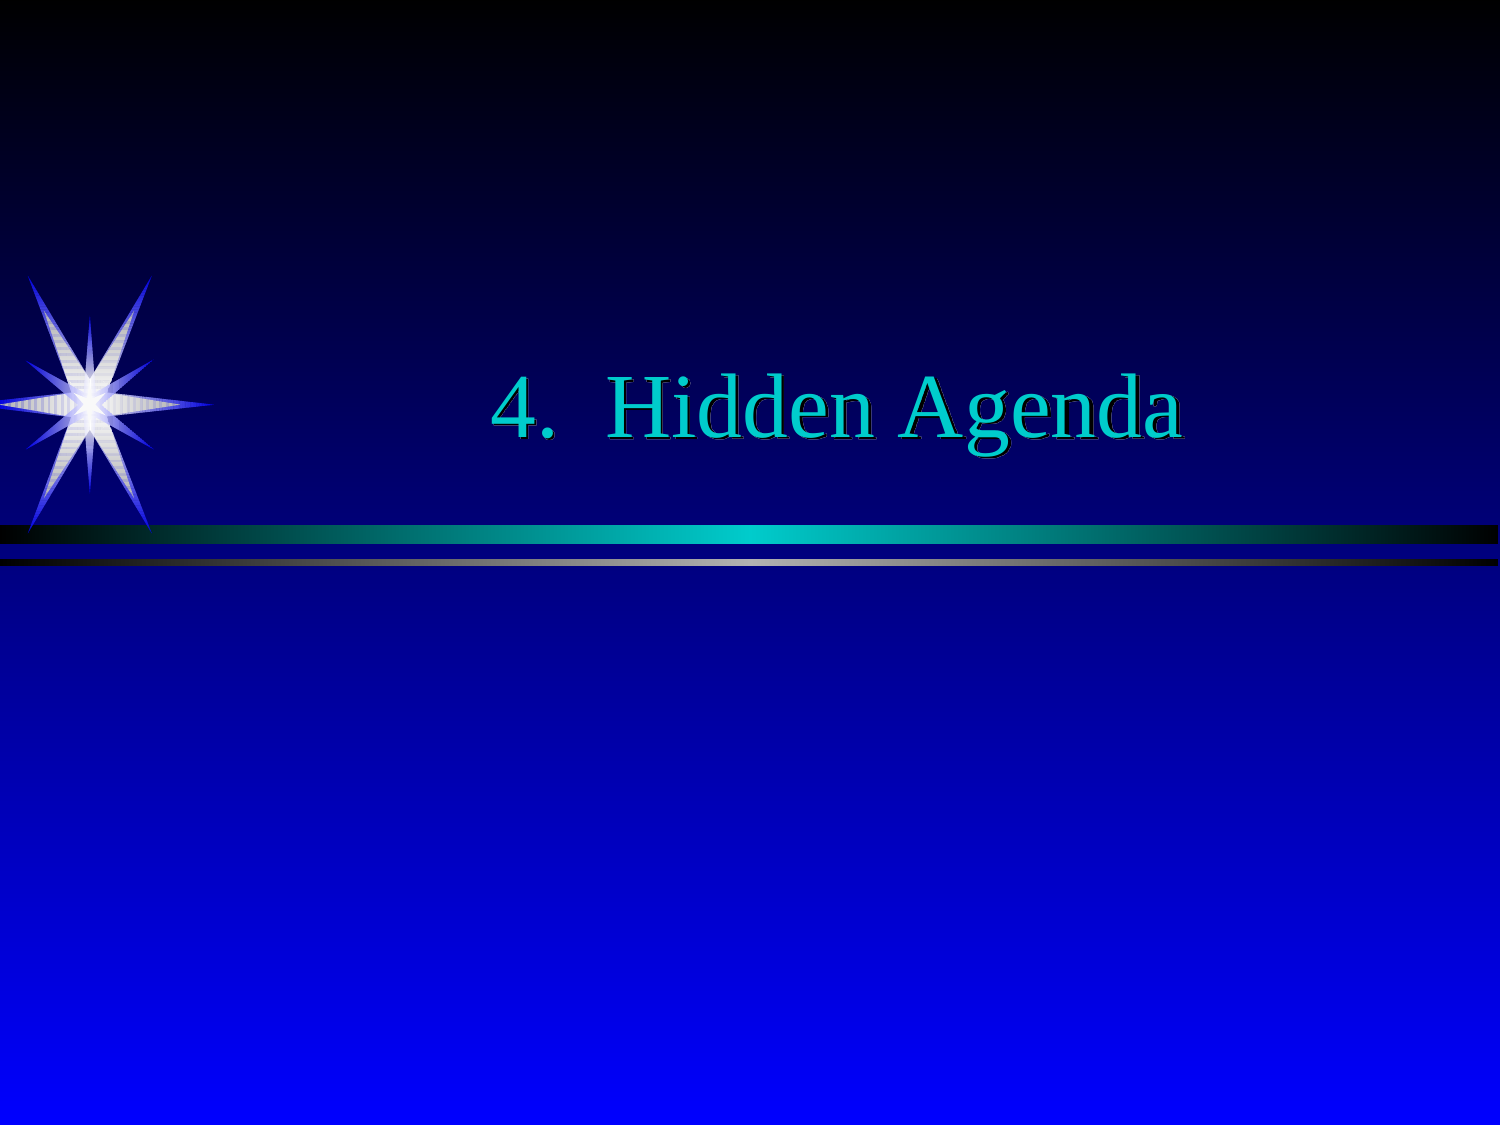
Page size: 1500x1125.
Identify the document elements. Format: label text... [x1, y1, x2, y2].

title 4. Hidden Agenda [200, 312, 1476, 501]
